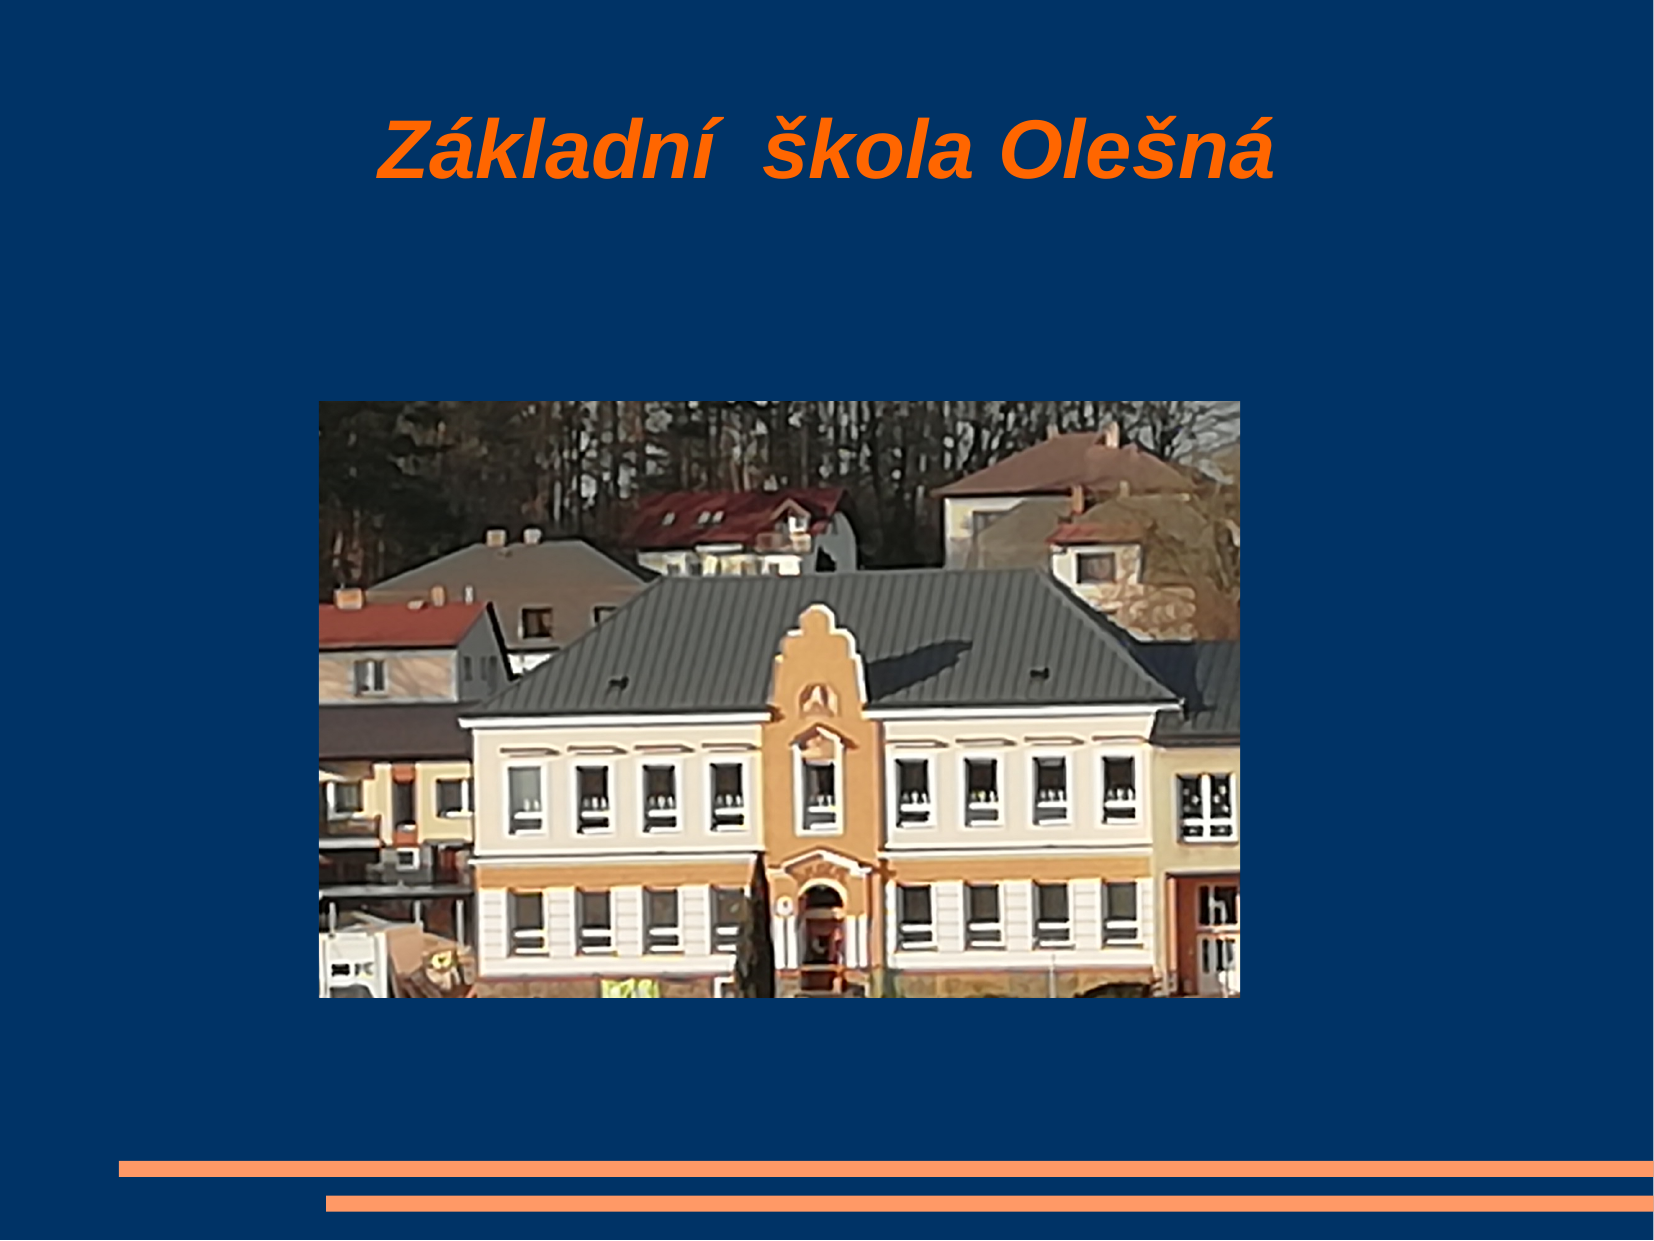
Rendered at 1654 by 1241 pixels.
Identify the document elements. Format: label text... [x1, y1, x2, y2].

title Základní škola Olešná [121, 46, 1534, 254]
picture [318, 401, 1241, 998]
